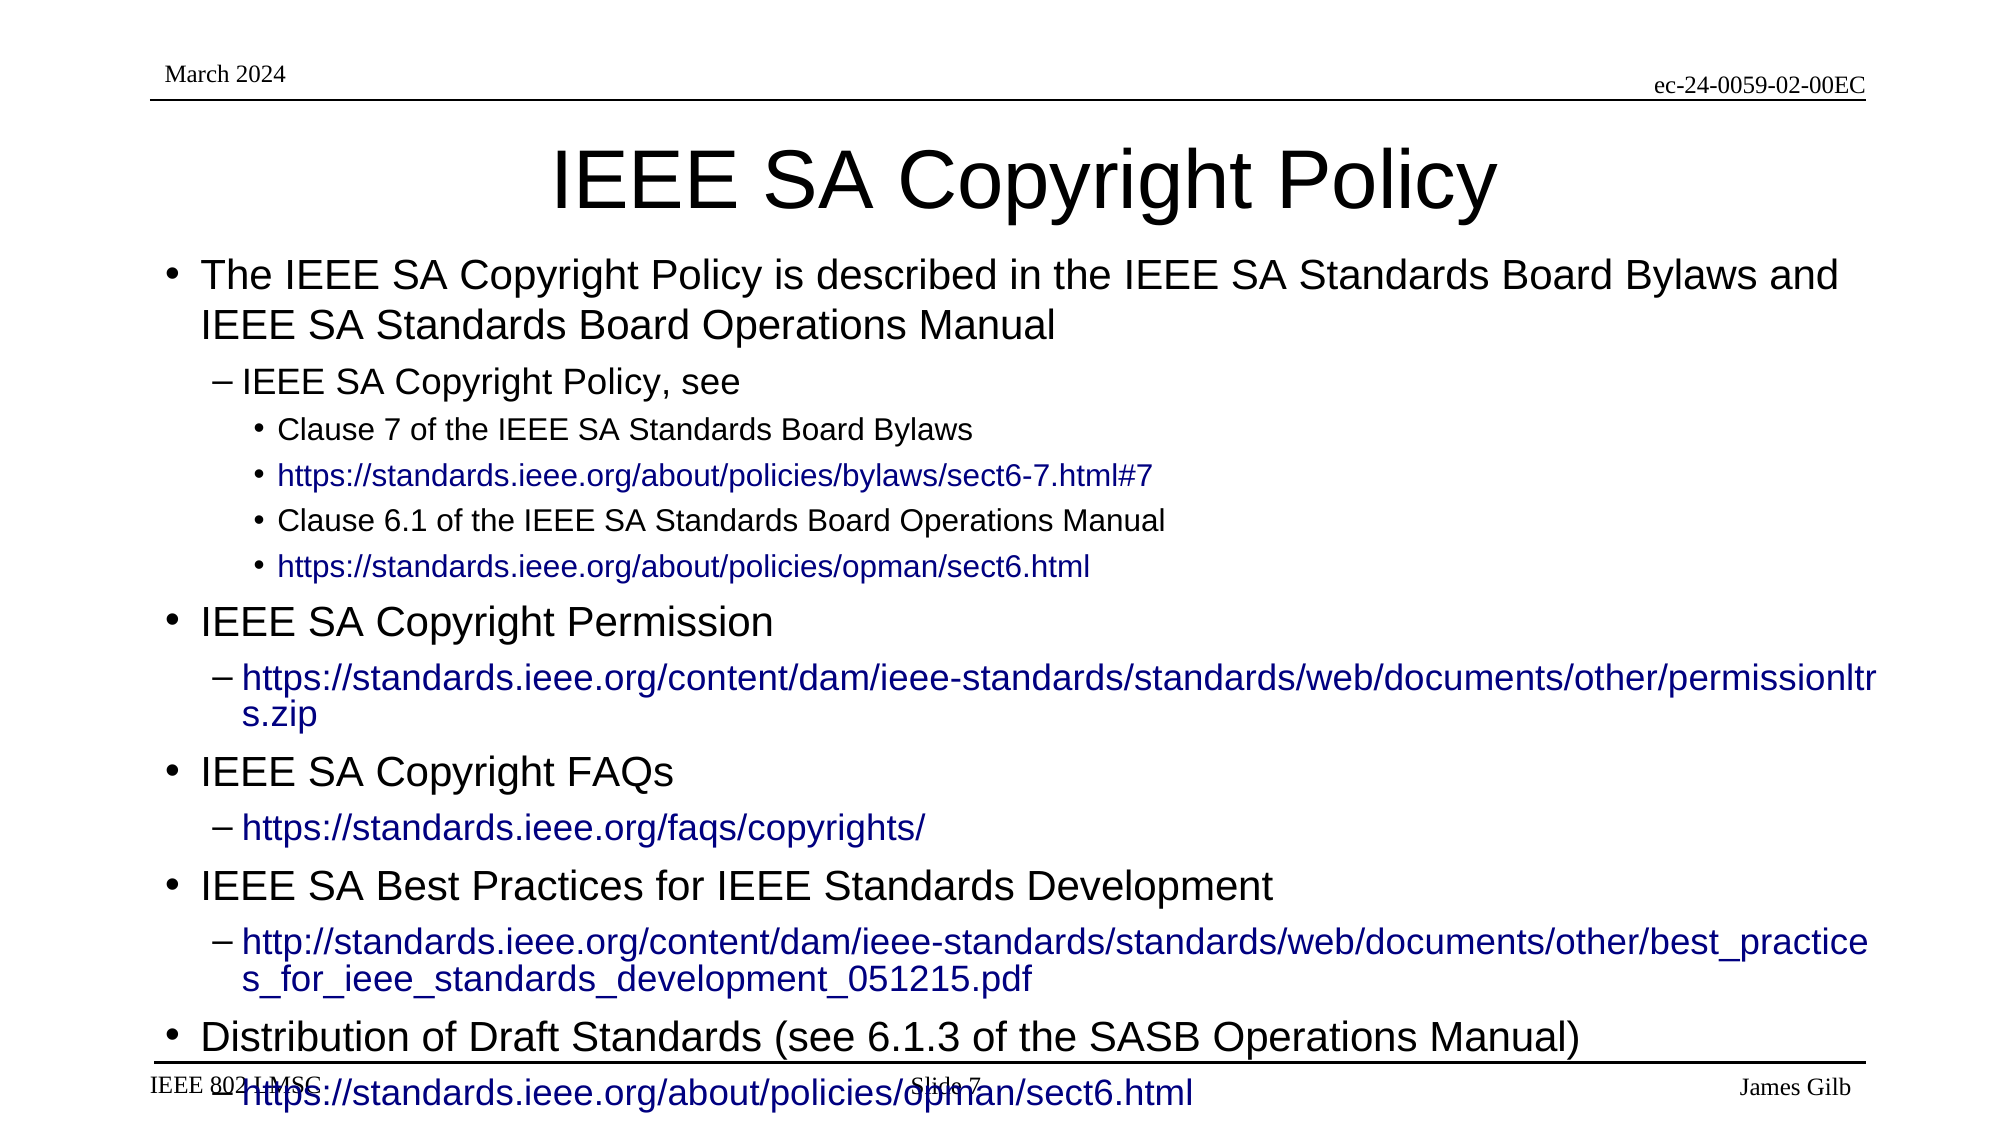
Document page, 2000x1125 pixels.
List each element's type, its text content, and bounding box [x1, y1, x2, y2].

list The IEEE SA Copyright Policy is described in the IEEE SA Standards Board Bylaws and IEEE SA Standards Board Operations Manual IEEE SA Copyright Policy, see Clause 7 of the IEEE SA Standards Board Bylaws https://standards.ieee.org/about/policies/bylaws/sect6-7.html#7 Clause 6.1 of the IEEE SA Standards Board Operations Manual https://standards.ieee.org/about/policies/opman/sect6.html IEEE SA Copyright Permission https://standards.ieee.org/content/dam/ieee-standards/standards/web/documents/other/permissionltrs.zip IEEE SA Copyright FAQs https://standards.ieee.org/faqs/copyrights/ IEEE SA Best Practices for IEEE Standards Development http://standards.ieee.org/content/dam/ieee-standards/standards/web/documents/other/best_practices_for_ieee_standards_development_051215.pdf Distribution of Draft Standards (see 6.1.3 of the SASB Operations Manual) https://standards.ieee.org/about/policies/opman/sect6.html [149, 239, 1900, 1051]
title IEEE SA Copyright Policy [149, 112, 1900, 238]
